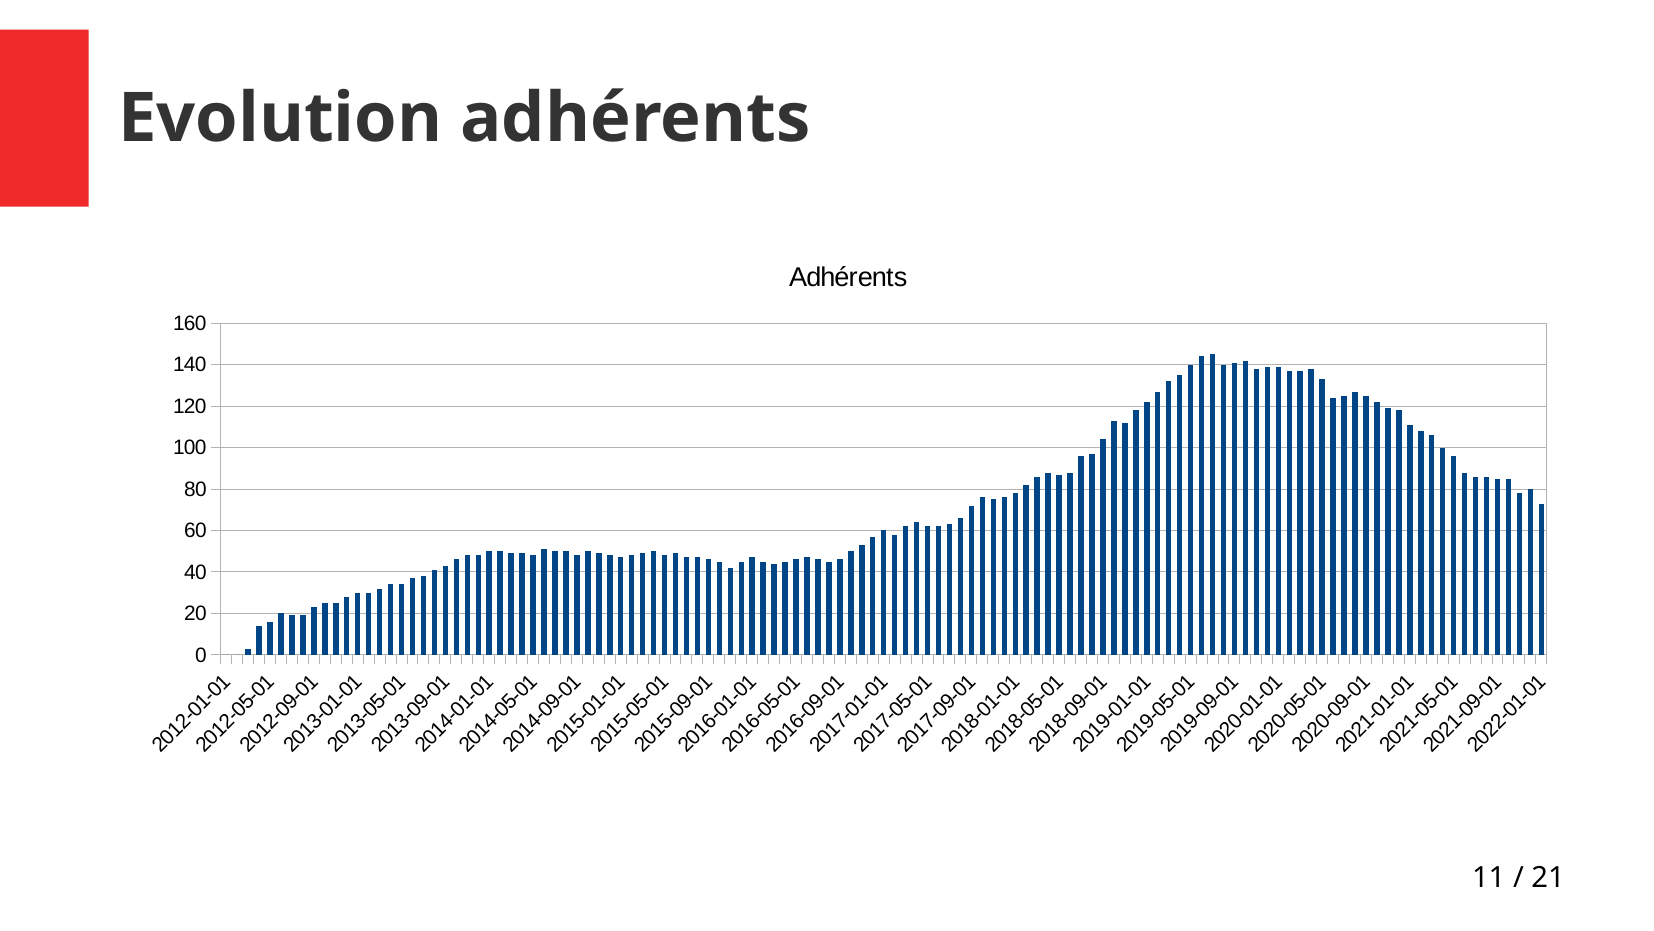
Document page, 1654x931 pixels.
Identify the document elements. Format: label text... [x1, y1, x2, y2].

title Evolution adhérents [118, 37, 1571, 193]
chart [118, 236, 1580, 768]
